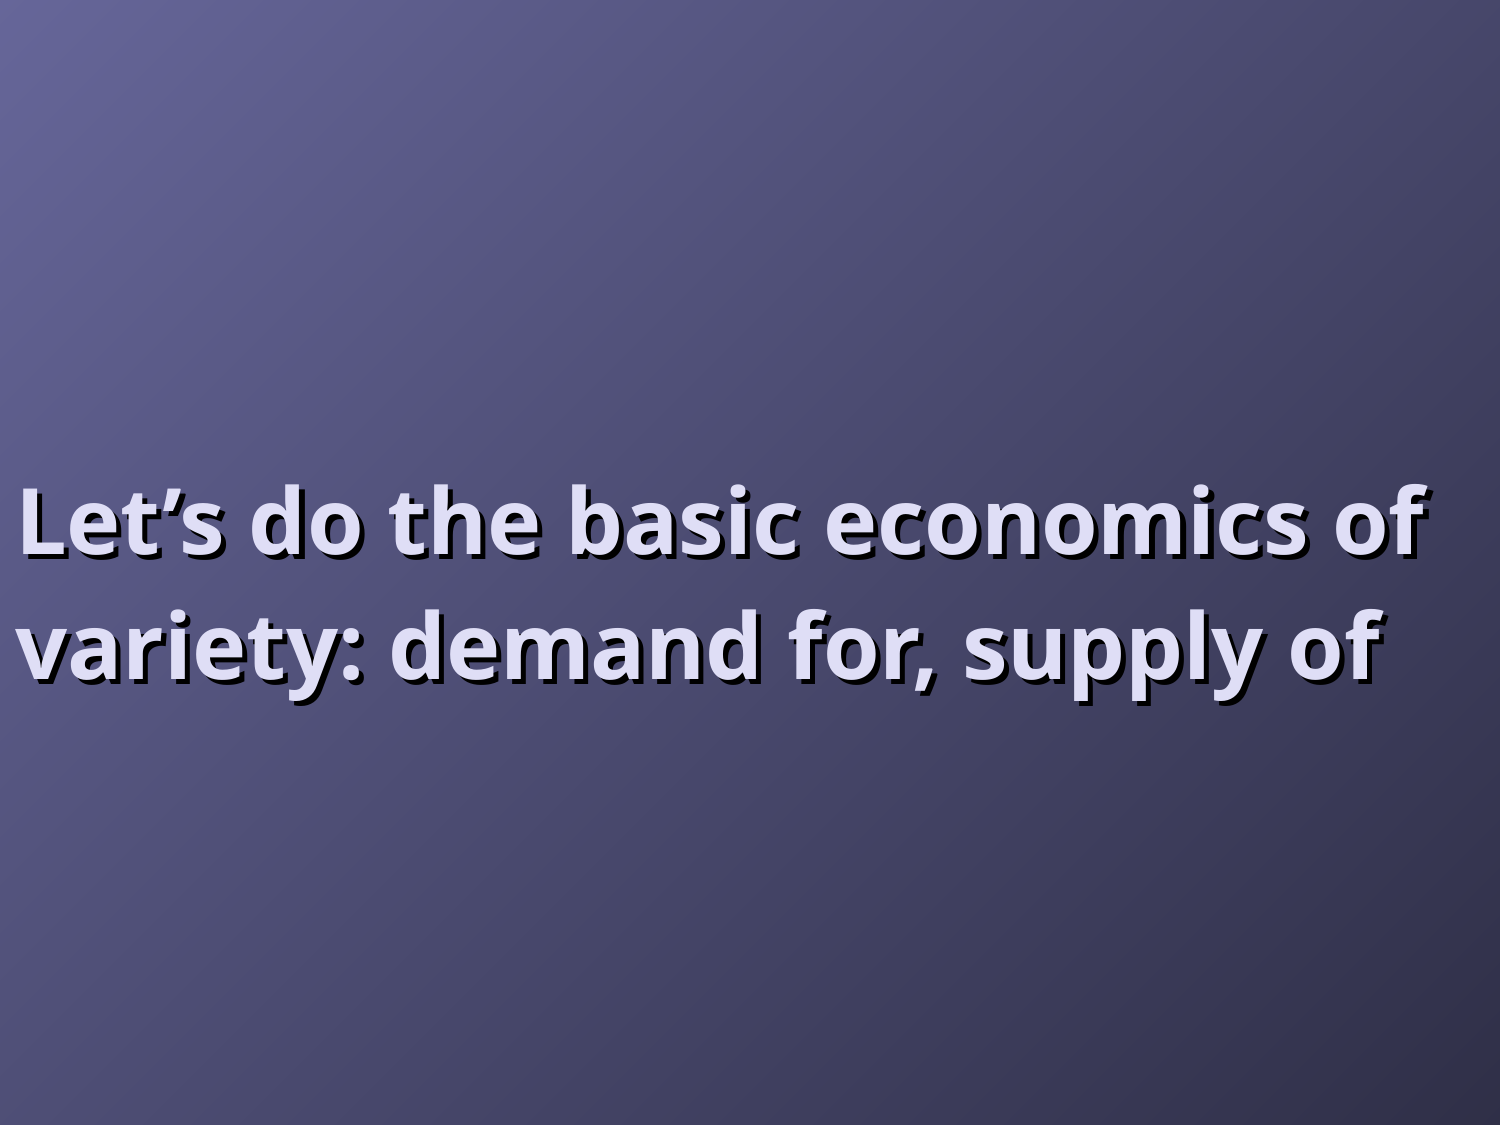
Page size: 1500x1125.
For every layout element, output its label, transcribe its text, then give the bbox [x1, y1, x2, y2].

title Let’s do the basic economics of variety: demand for, supply of [0, 463, 1500, 699]
